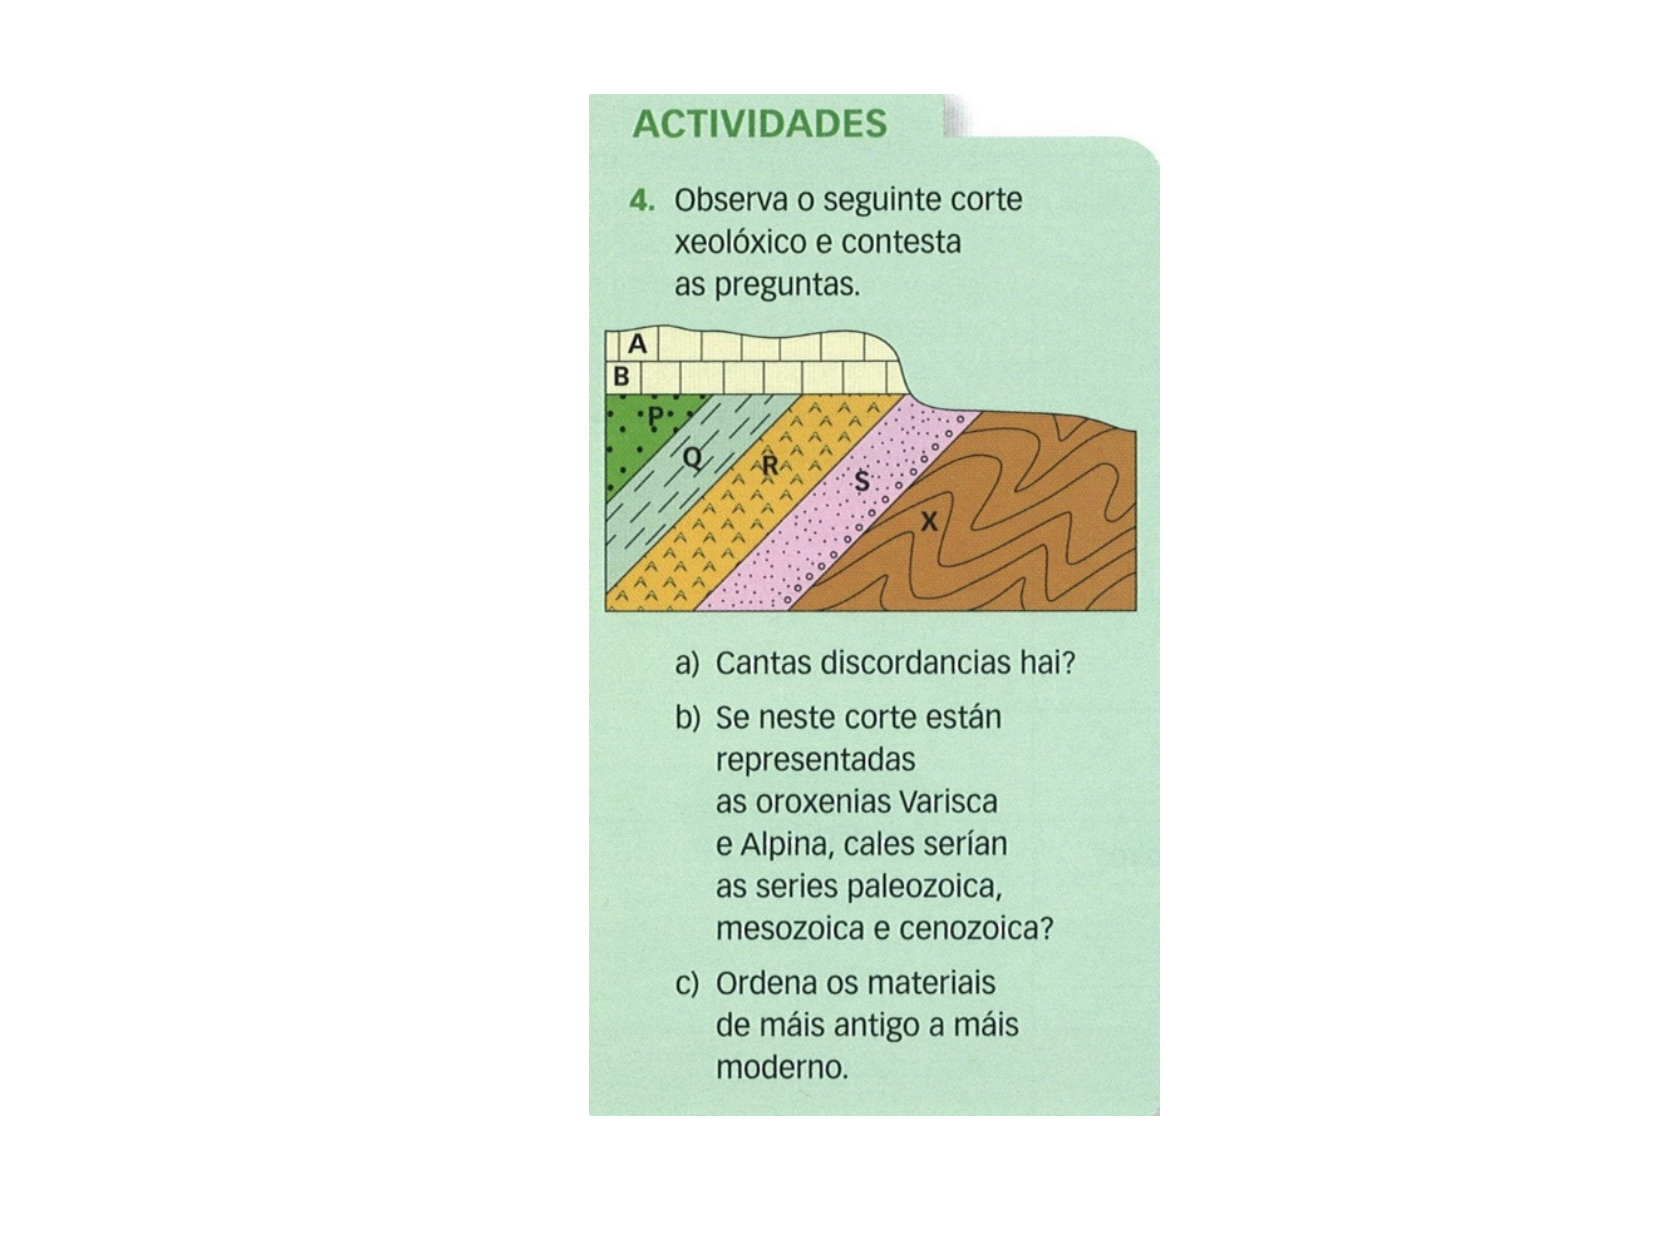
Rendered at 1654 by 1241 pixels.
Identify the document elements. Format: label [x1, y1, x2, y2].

picture [589, 94, 1160, 1116]
